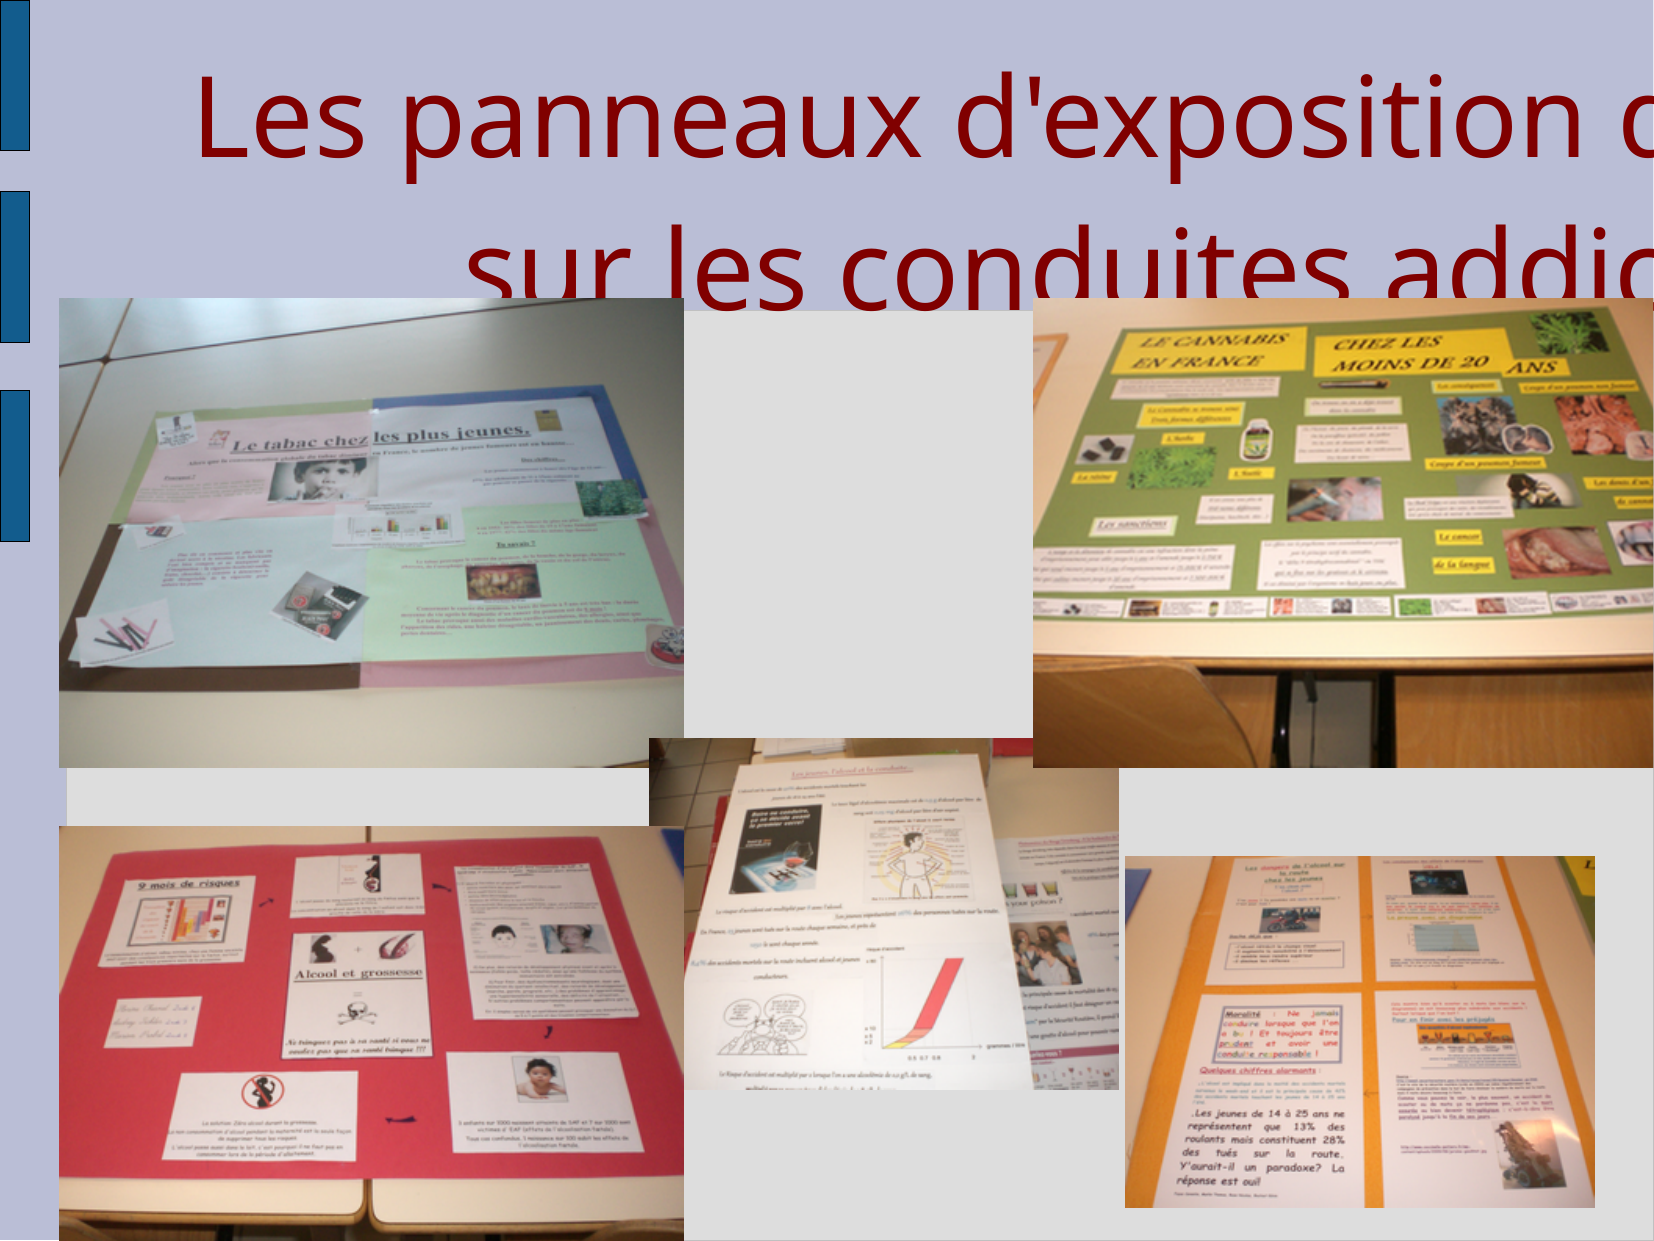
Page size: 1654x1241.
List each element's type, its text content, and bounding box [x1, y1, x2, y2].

text_box Les panneaux d'exposition des 2ndes sur les conduites addictives [177, 29, 1418, 304]
picture [1125, 856, 1595, 1208]
picture [59, 298, 1654, 1241]
